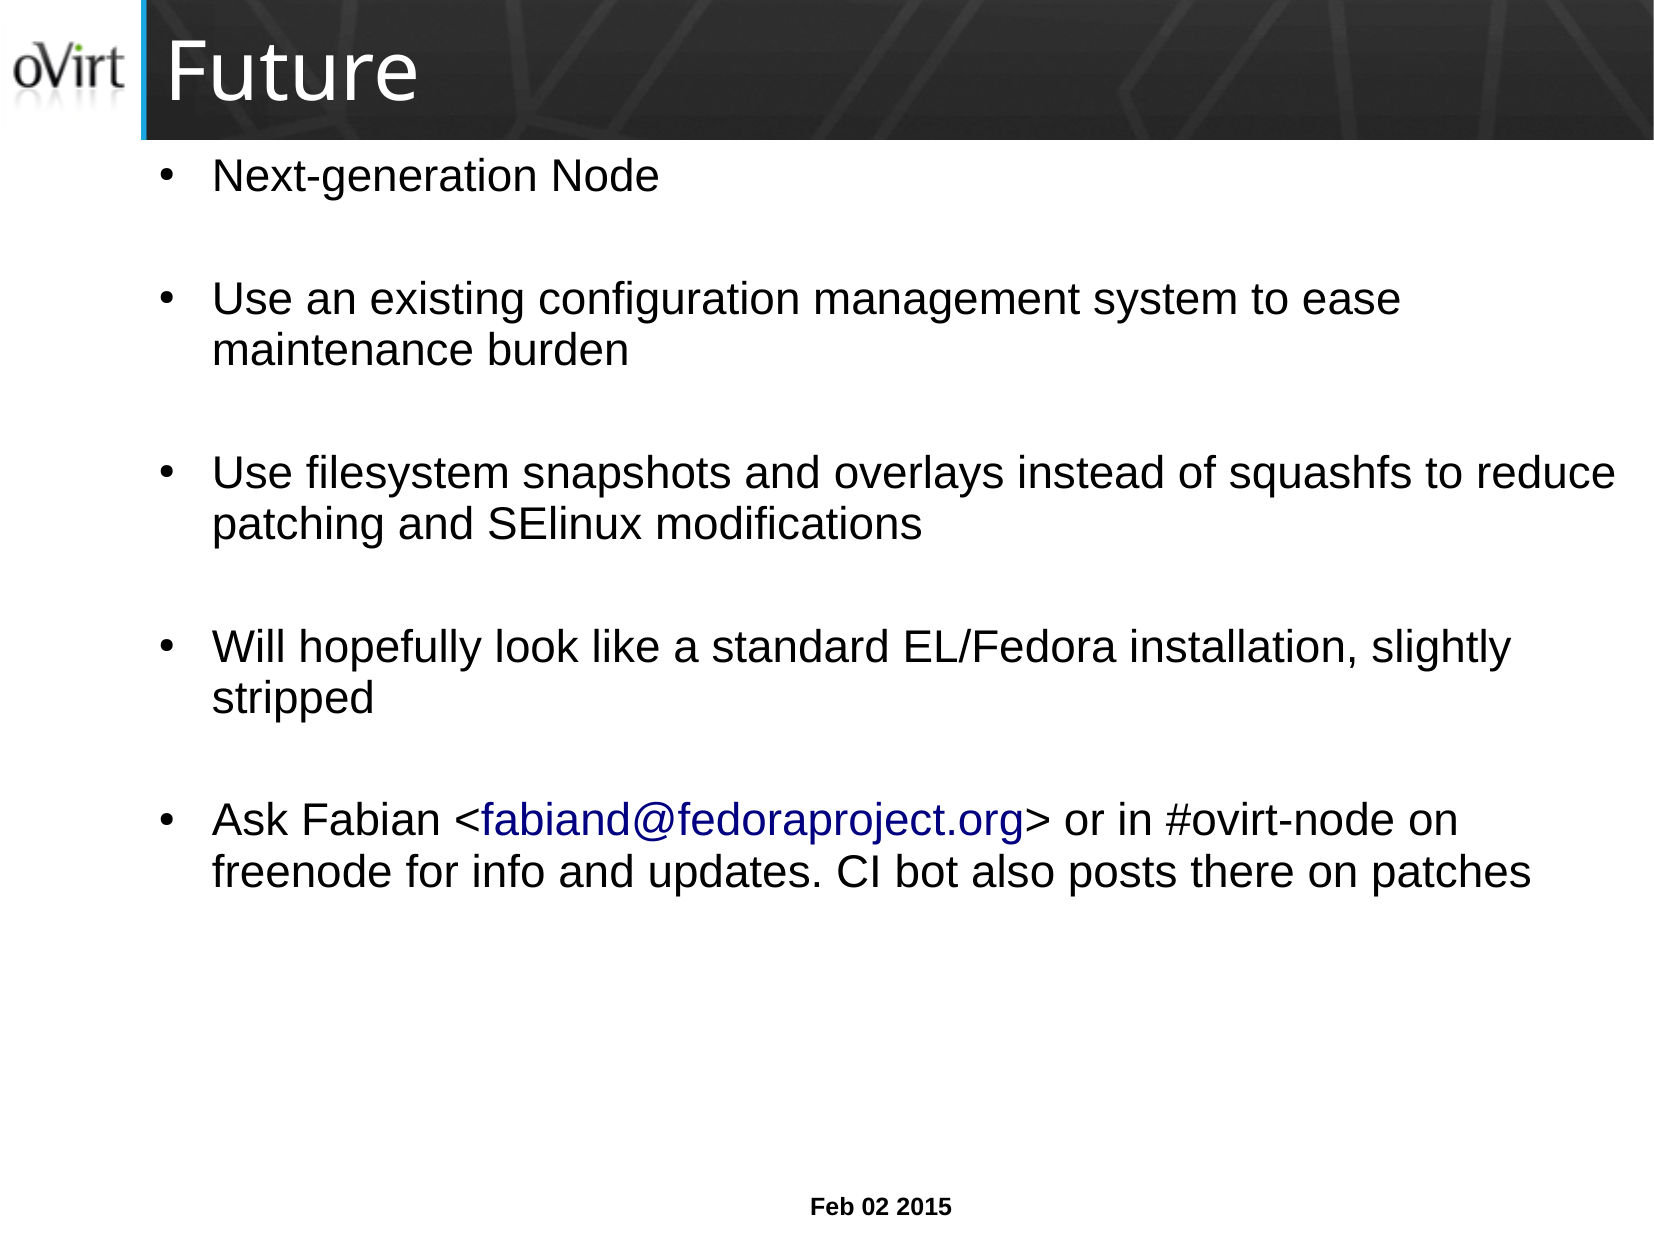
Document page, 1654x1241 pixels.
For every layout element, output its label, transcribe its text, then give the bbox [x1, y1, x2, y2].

list Next-generation Node Use an existing configuration management system to ease maintenance burden Use filesystem snapshots and overlays instead of squashfs to reduce patching and SElinux modifications Will hopefully look like a standard EL/Fedora installation, slightly stripped Ask Fabian <fabiand@fedoraproject.org> or in #ovirt-node on freenode for info and updates. CI bot also posts there on patches [140, 150, 1630, 969]
picture [0, 0, 1654, 140]
title Future [164, 18, 1653, 119]
